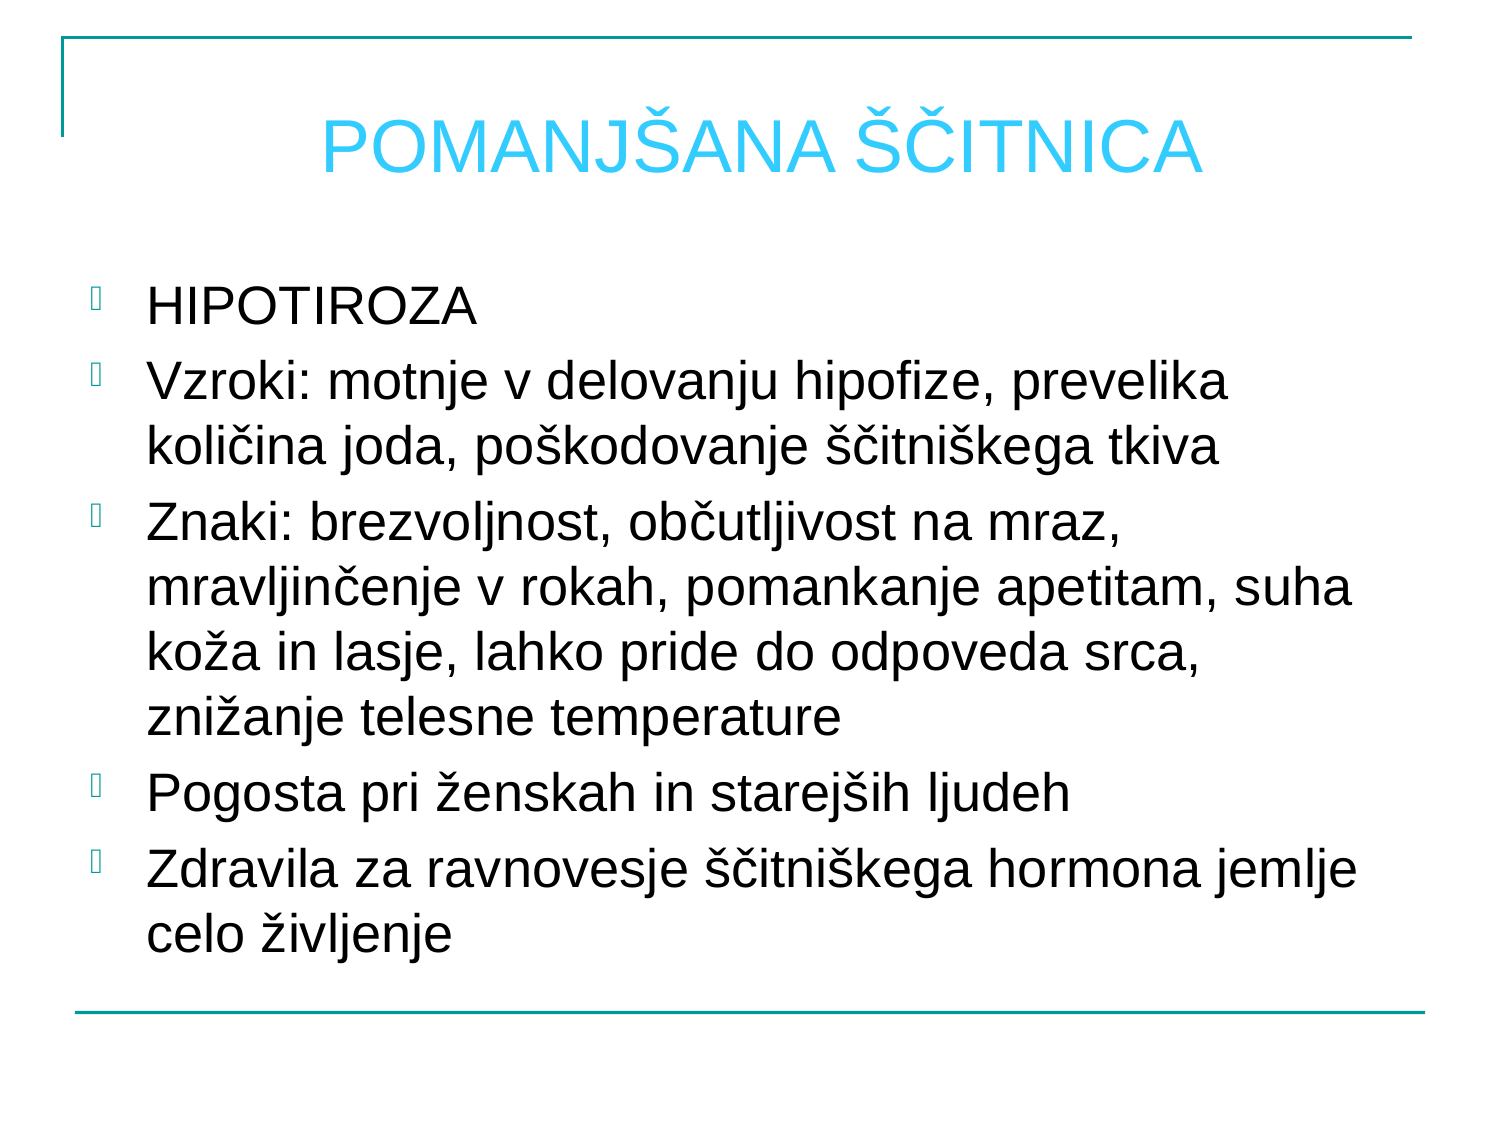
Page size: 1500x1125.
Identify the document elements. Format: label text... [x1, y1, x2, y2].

list HIPOTIROZA Vzroki: motnje v delovanju hipofize, prevelika količina joda, poškodovanje ščitniškega tkiva Znaki: brezvoljnost, občutljivost na mraz, mravljinčenje v rokah, pomankanje apetitam, suha koža in lasje, lahko pride do odpoveda srca, znižanje telesne temperature Pogosta pri ženskah in starejših ljudeh Zdravila za ravnovesje ščitniškega hormona jemlje celo življenje [75, 262, 1425, 1006]
text_box POMANJŠANA ŠČITNICA [183, 90, 1341, 244]
